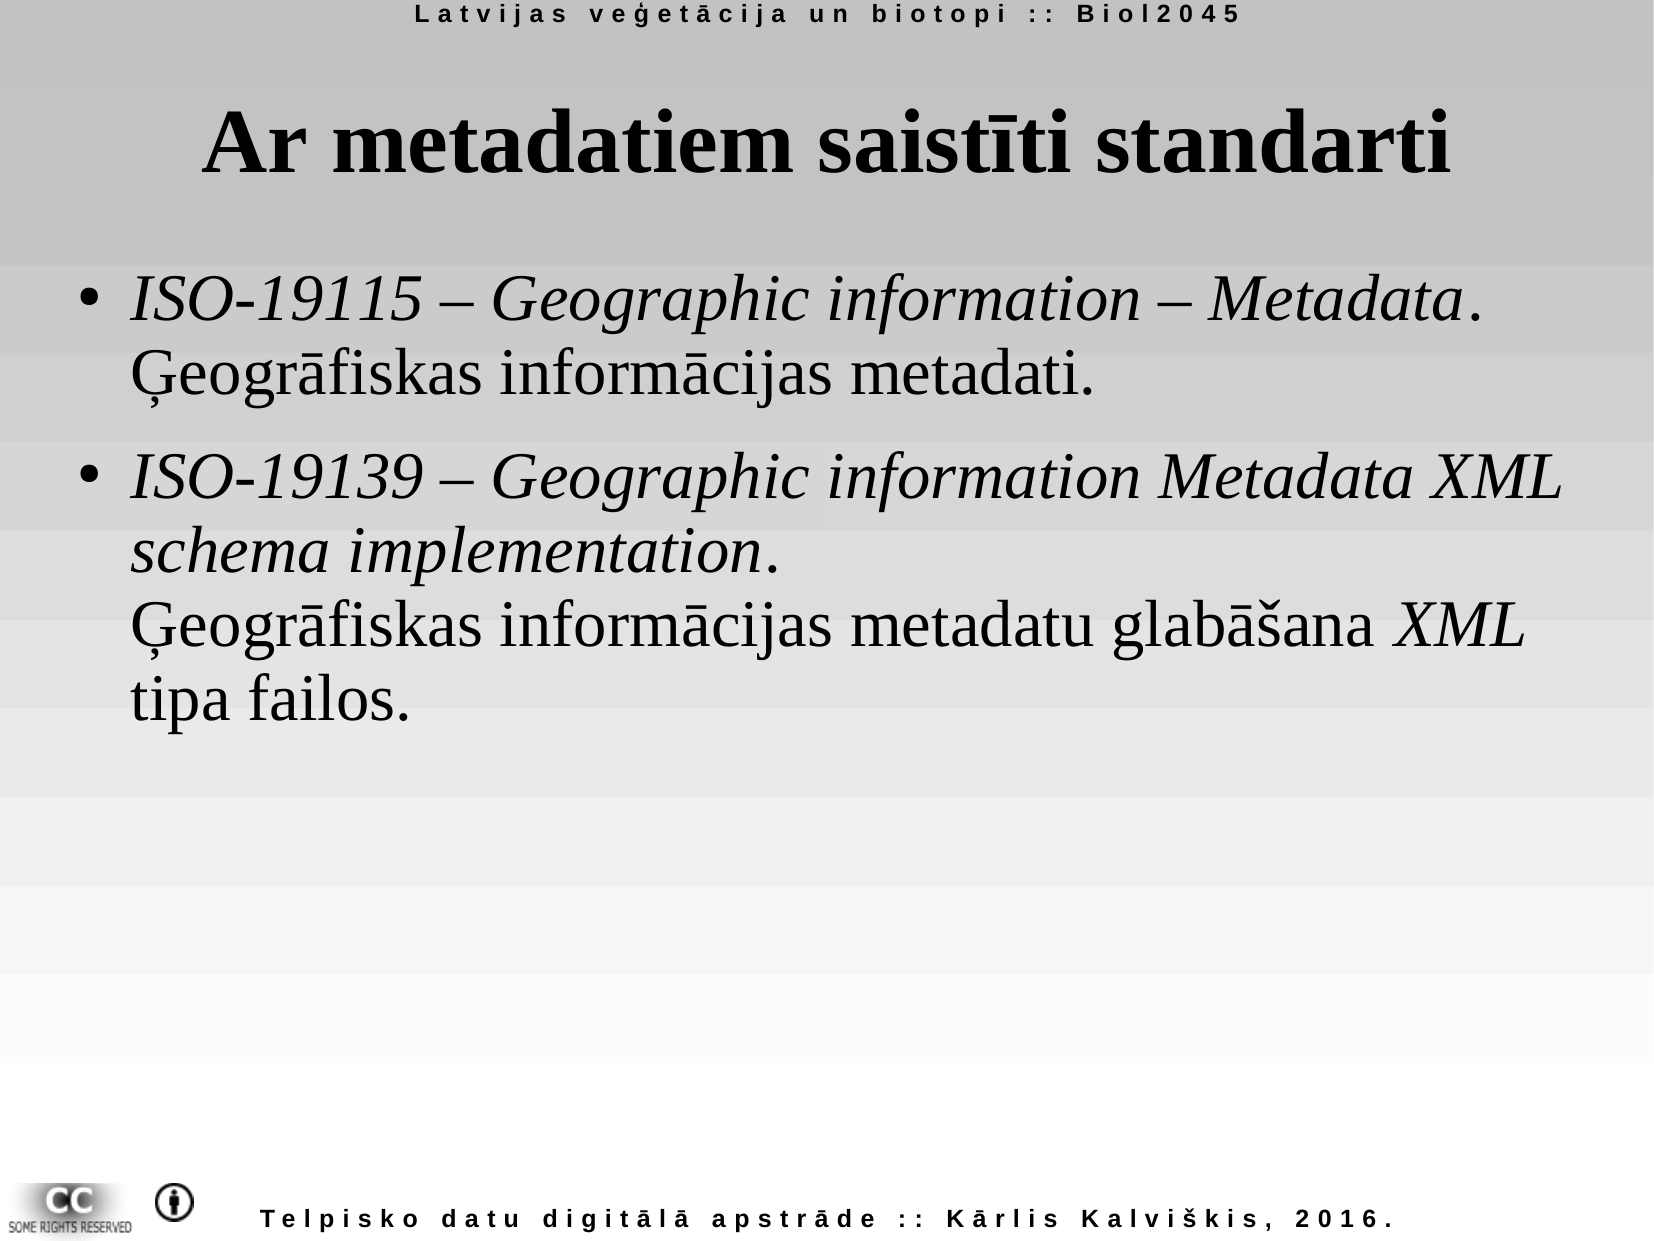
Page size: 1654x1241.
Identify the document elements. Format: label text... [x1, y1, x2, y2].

picture [0, 0, 1654, 1241]
title Ar metadatiem saistīti standarti [59, 37, 1596, 246]
list ISO-19115 – Geographic information – Metadata. Ģeogrāfiskas informācijas metadati. ISO-19139 – Geographic information Metadata XML schema implementation. Ģeogrāfiskas informācijas metadatu glabāšana XML tipa failos. [59, 261, 1596, 981]
